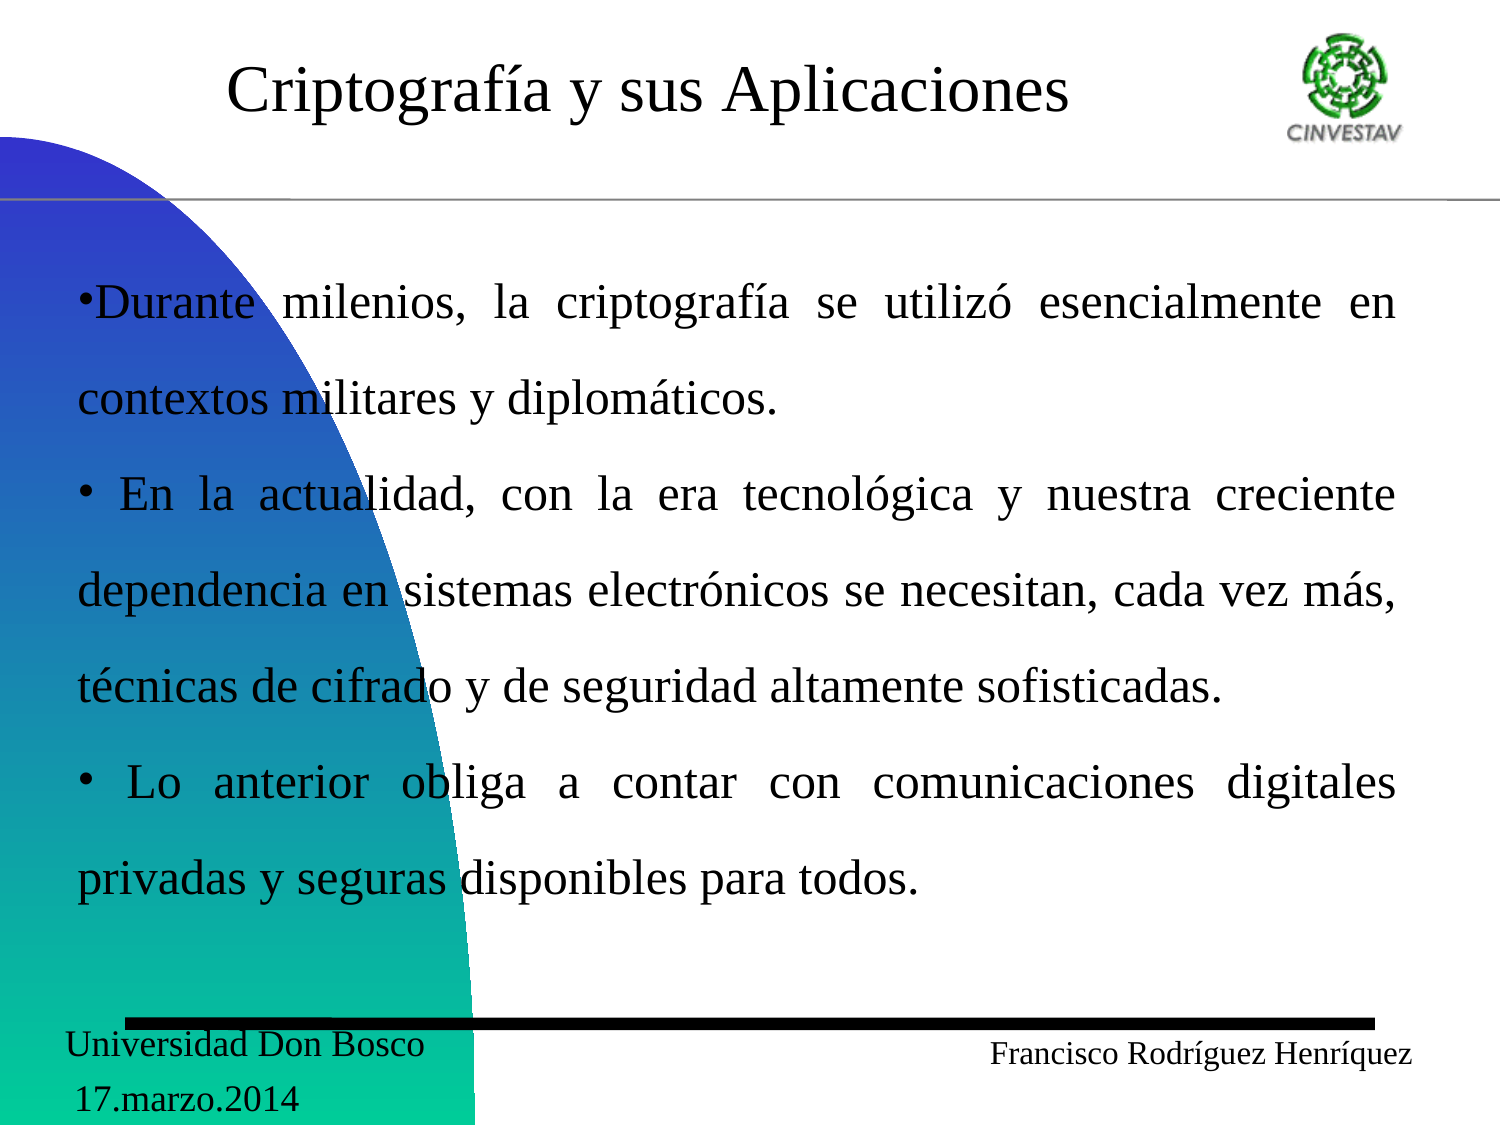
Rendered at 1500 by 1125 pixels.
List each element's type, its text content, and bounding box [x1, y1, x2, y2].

text_box Criptografía y sus Aplicaciones [211, 37, 1087, 133]
text_box Durante milenios, la criptografía se utilizó esencialmente en contextos militares y diplomáticos. En la actualidad, con la era tecnológica y nuestra creciente dependencia en sistemas electrónicos se necesitan, cada vez más, técnicas de cifrado y de seguridad altamente sofisticadas. Lo anterior obliga a contar con comunicaciones digitales privadas y seguras disponibles para todos. [62, 224, 1413, 913]
